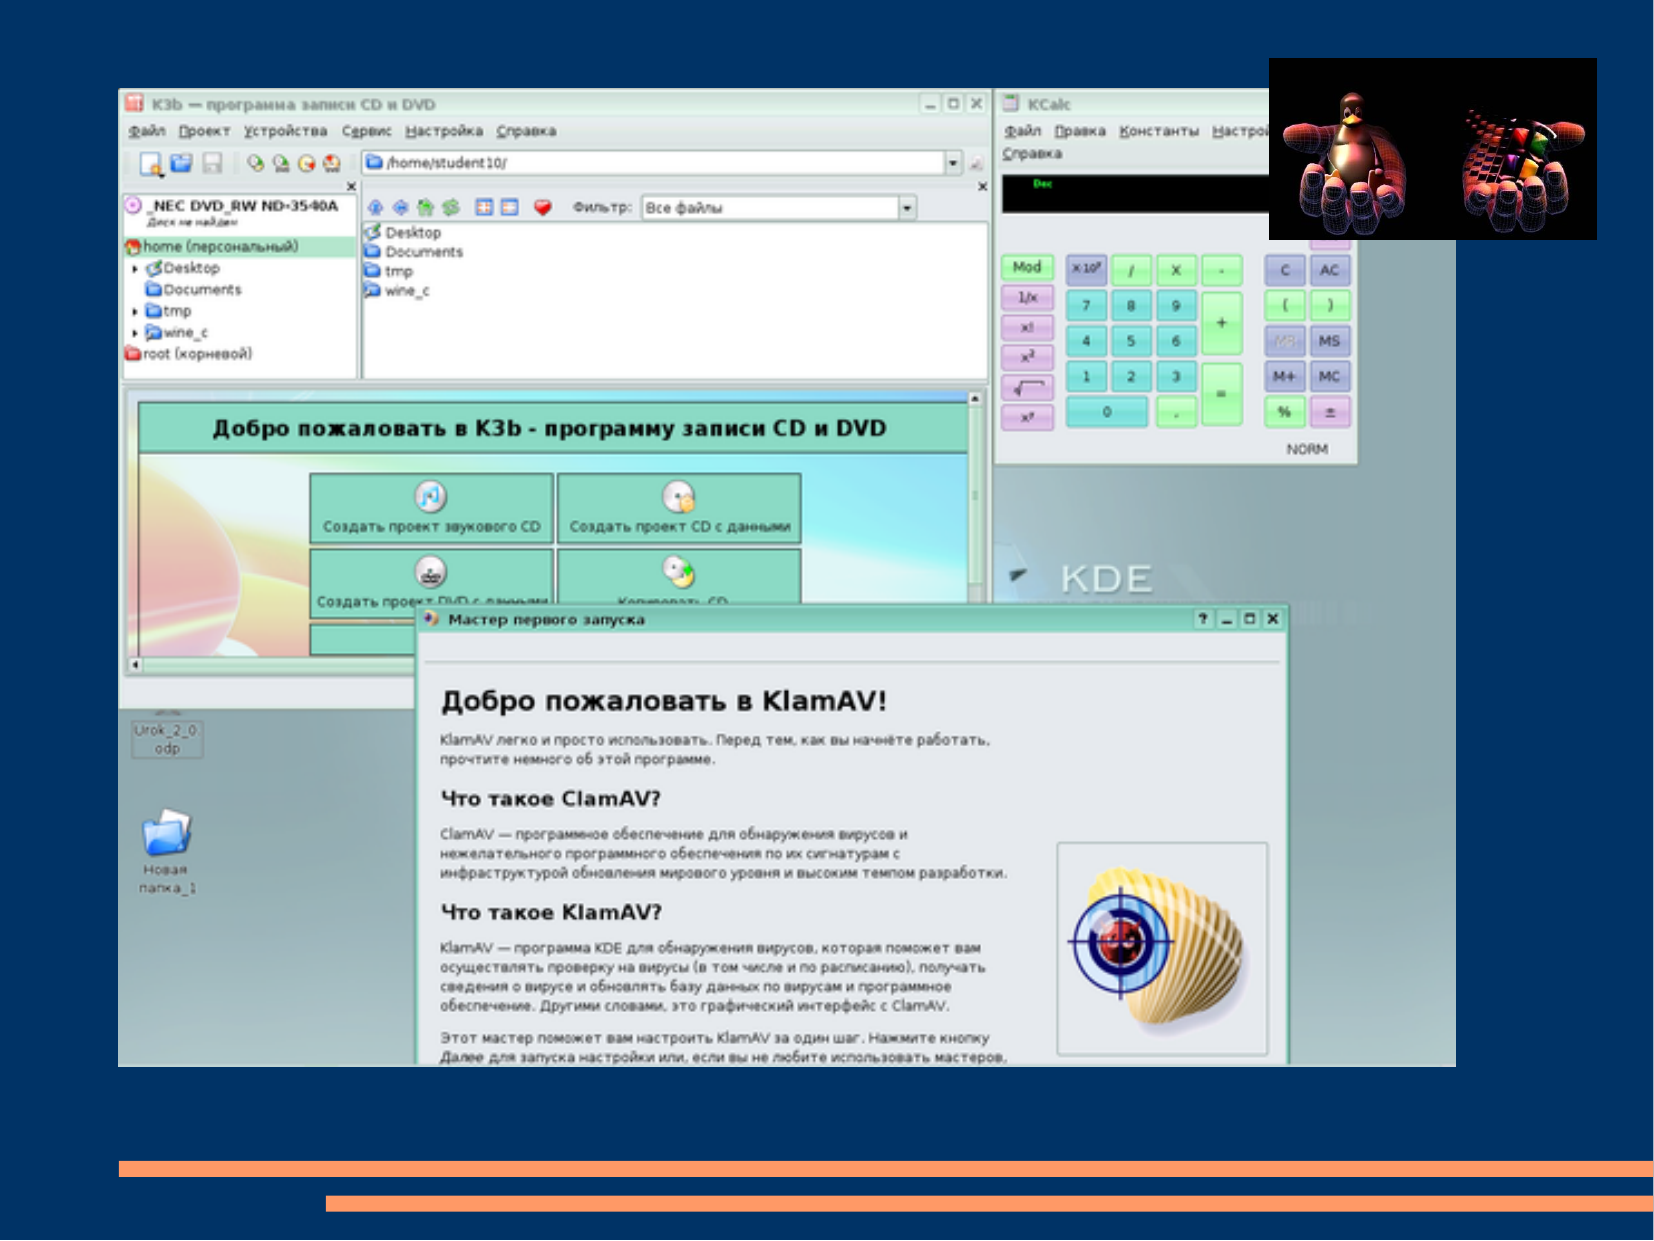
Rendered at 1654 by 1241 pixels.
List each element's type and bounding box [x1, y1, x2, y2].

picture [118, 58, 1597, 1067]
